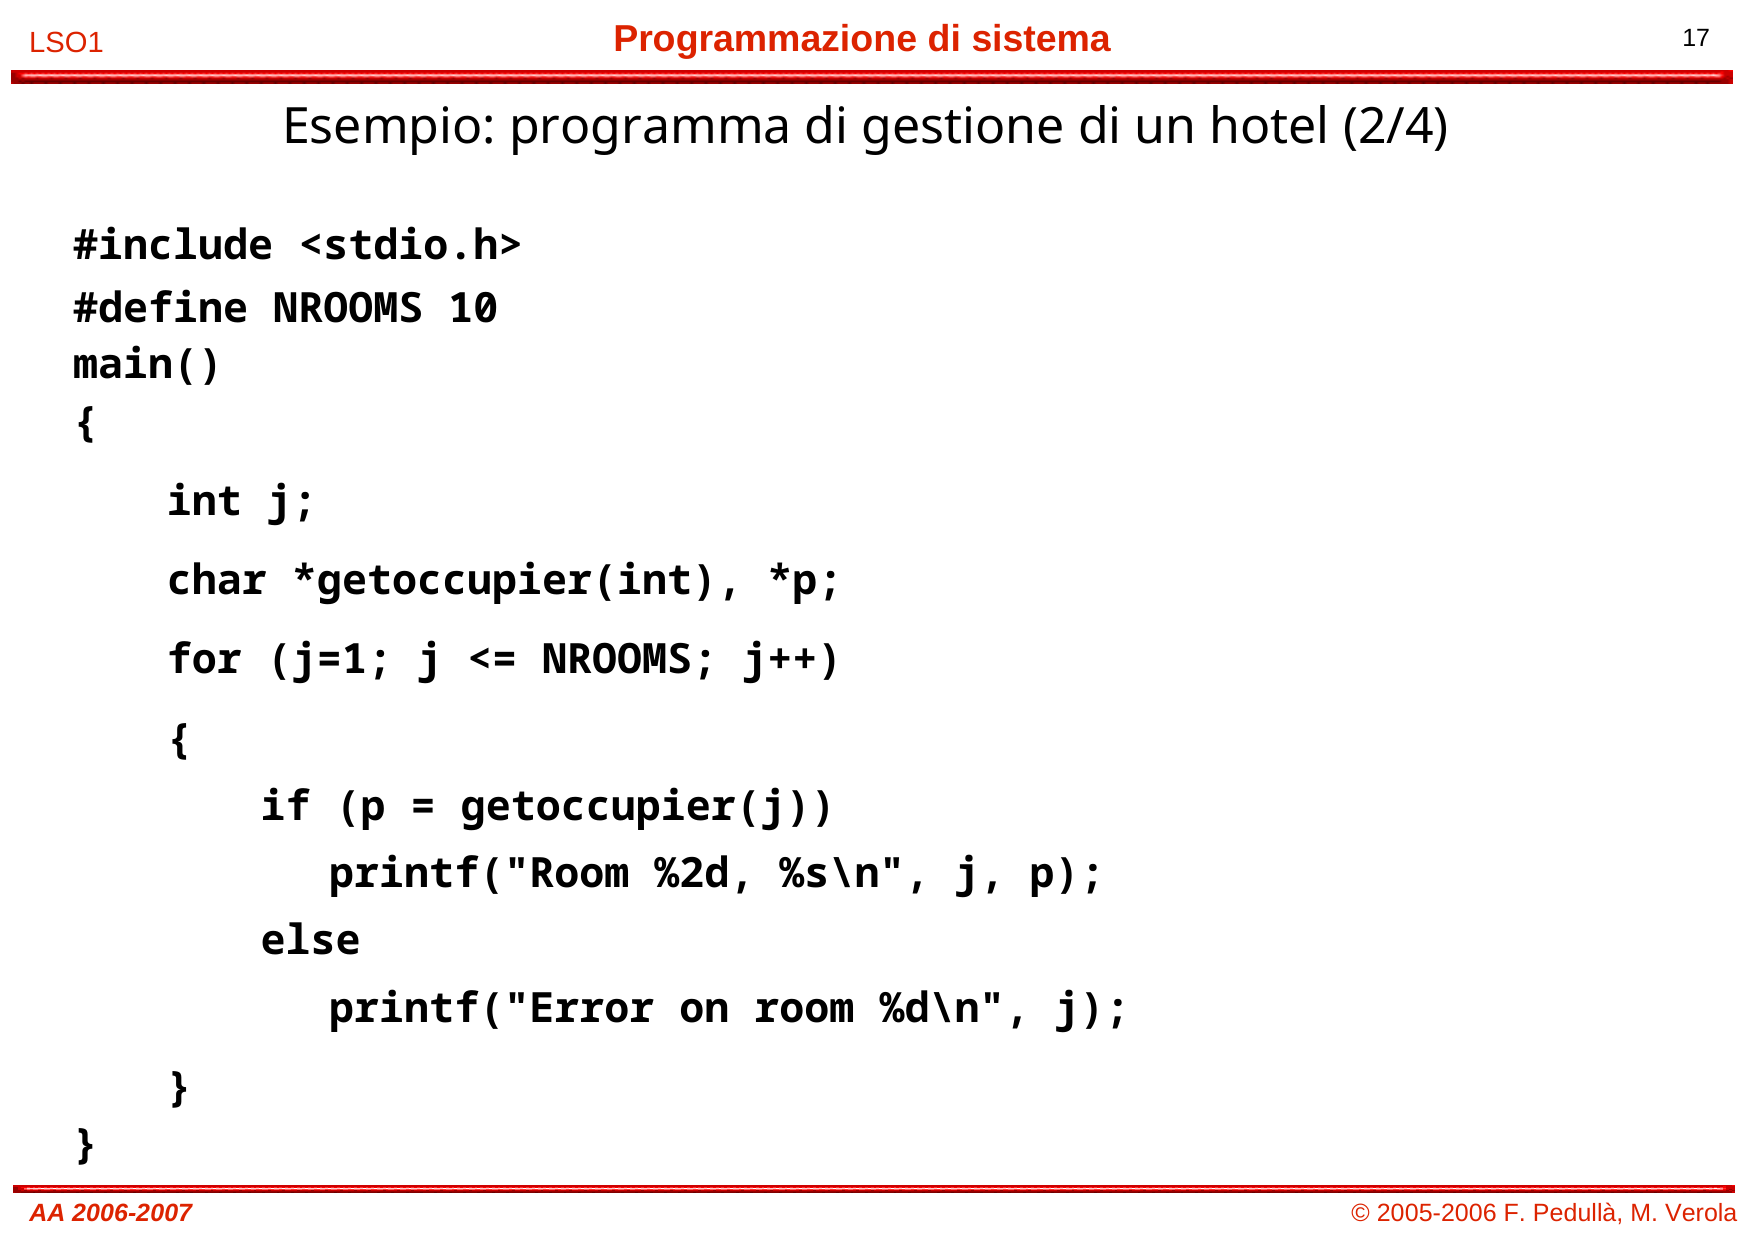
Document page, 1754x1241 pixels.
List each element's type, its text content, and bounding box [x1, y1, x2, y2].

picture [13, 1185, 1735, 1193]
picture [11, 70, 1733, 84]
list #include <stdio.h> #define NROOMS 10 main() { int j; char *getoccupier(int), *p; for (j=1; j <= NROOMS; j++) { if (p = getoccupier(j)) printf("Room %2d, %s\n", j, p); else printf("Error on room %d\n", j); } } [58, 206, 1696, 1118]
title Esempio: programma di gestione di un hotel (2/4) [194, 78, 1537, 174]
